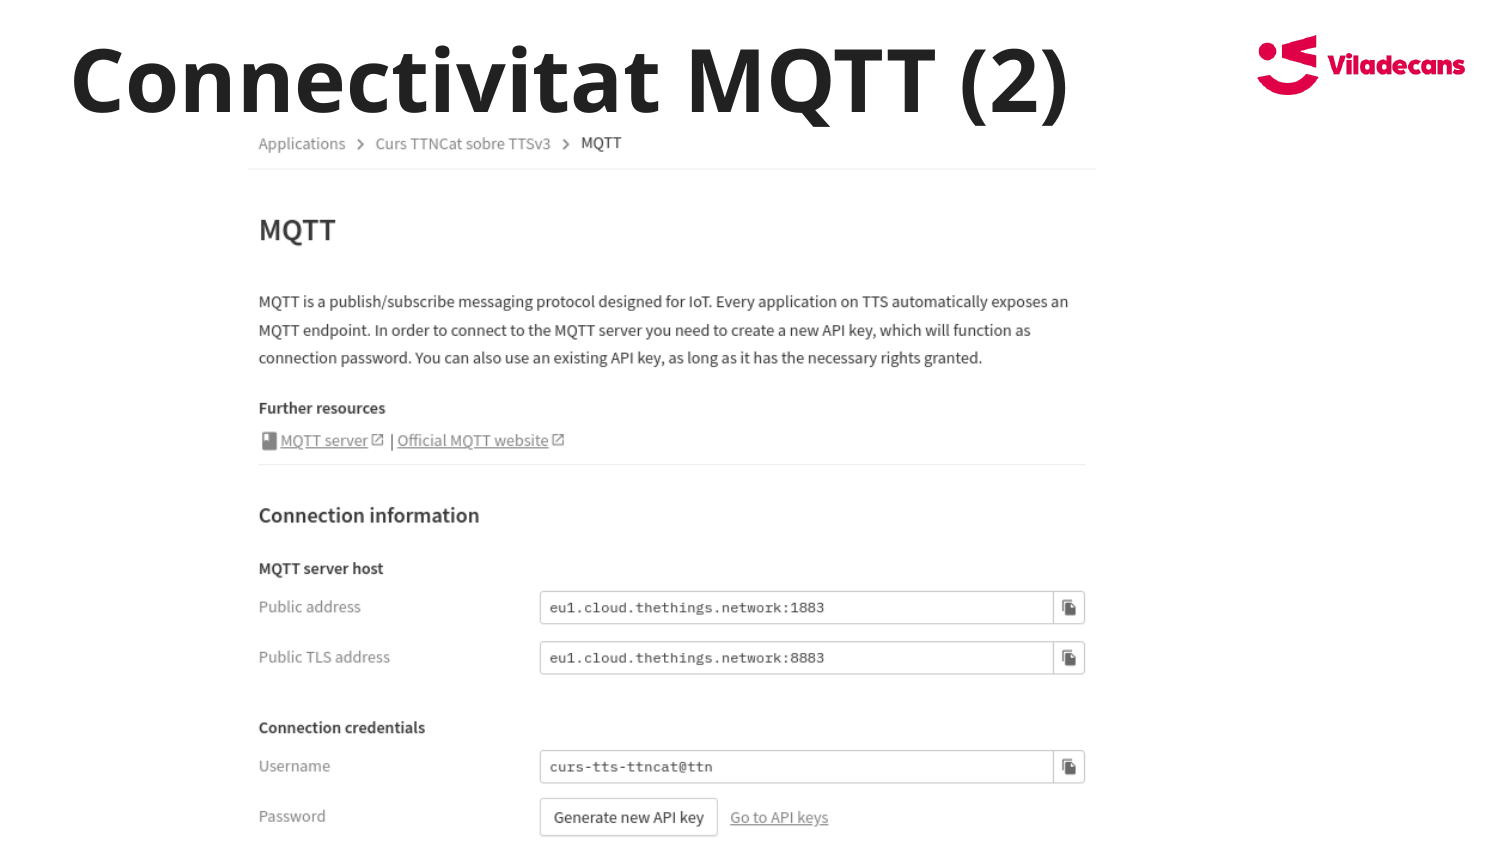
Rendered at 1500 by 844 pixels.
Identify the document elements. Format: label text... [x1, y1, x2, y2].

title Connectivitat MQTT (2) [55, 10, 1453, 142]
picture [248, 129, 1096, 844]
picture [1453, 35, 1465, 95]
